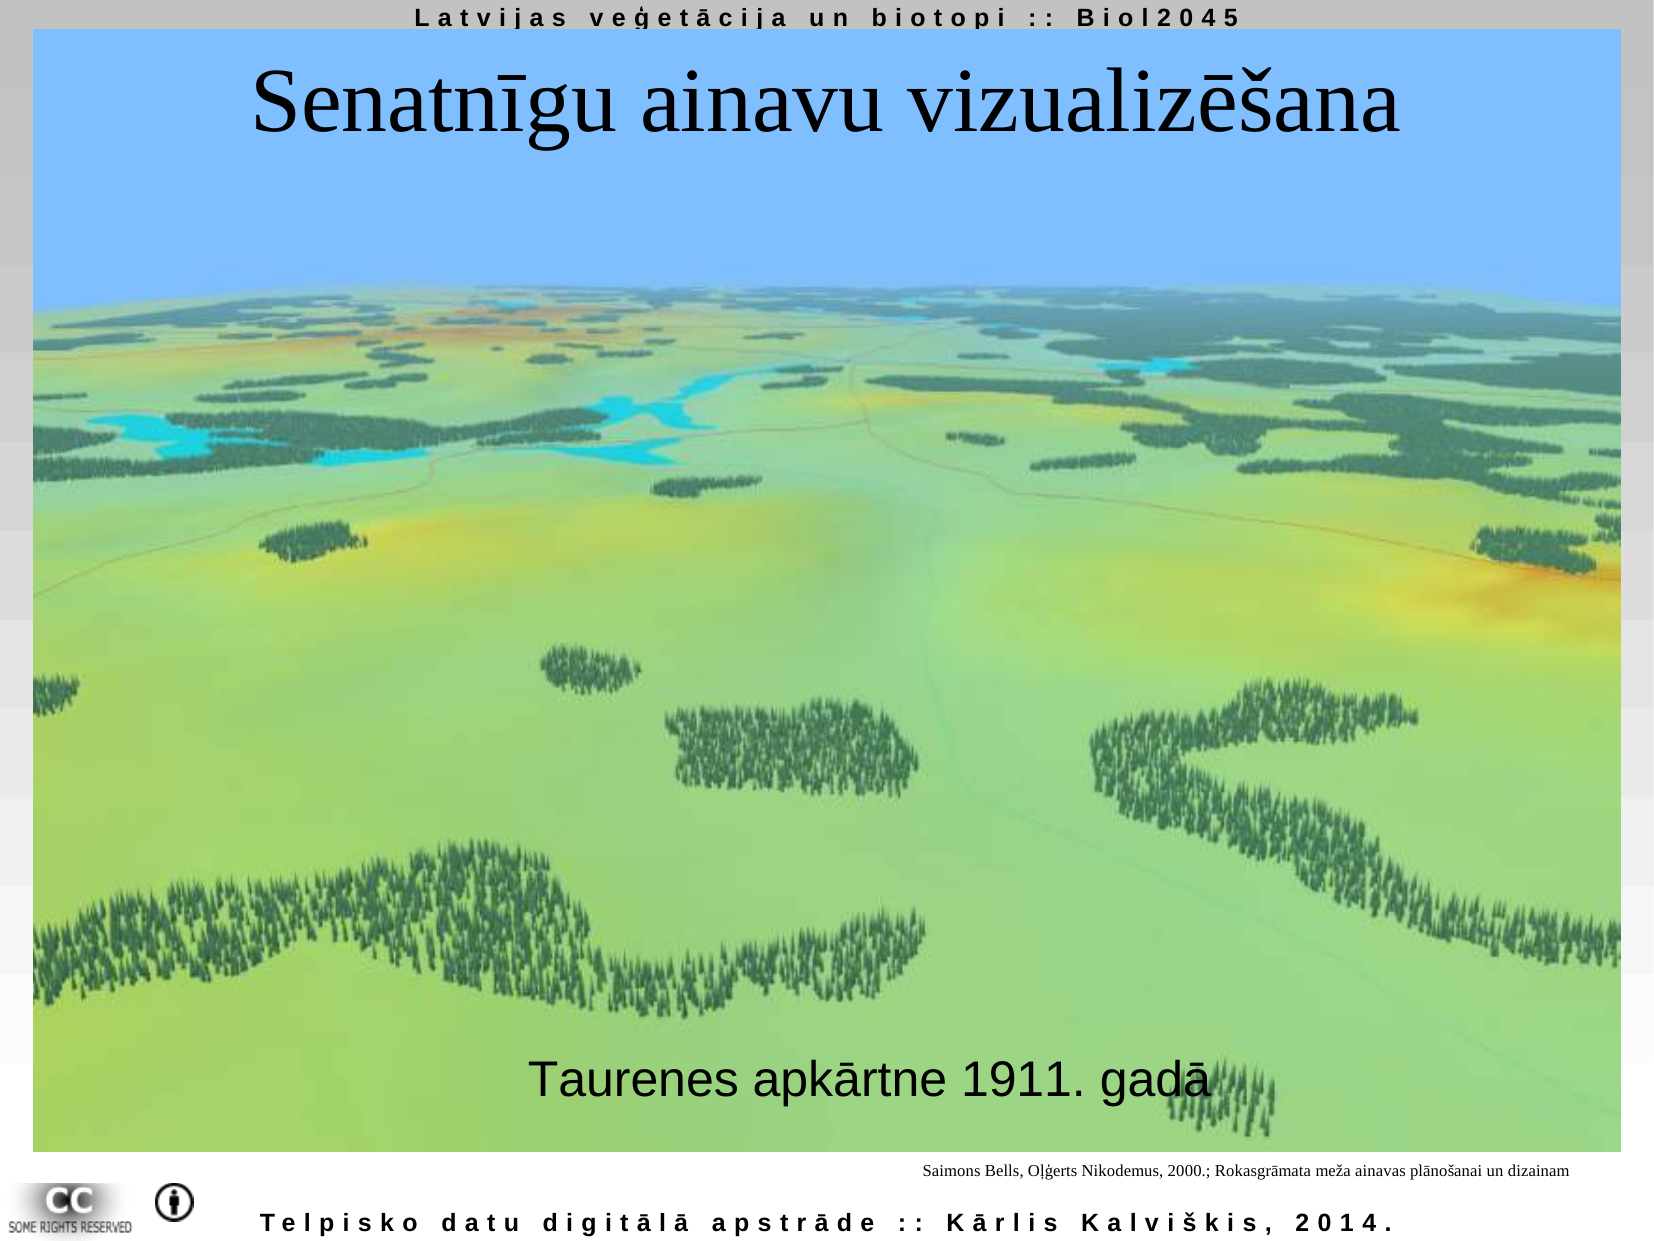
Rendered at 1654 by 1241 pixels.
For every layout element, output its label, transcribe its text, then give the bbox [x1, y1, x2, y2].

text_box Saimons Bells, Oļģerts Nikodemus, 2000.; Rokasgrāmata meža ainavas plānošanai un dizainam [922, 1161, 1567, 1180]
picture [0, 0, 1654, 1241]
title Senatnīgu ainavu vizualizēšana [29, 49, 1625, 296]
text_box Taurenes apkārtne 1911. gadā [527, 1051, 1212, 1108]
